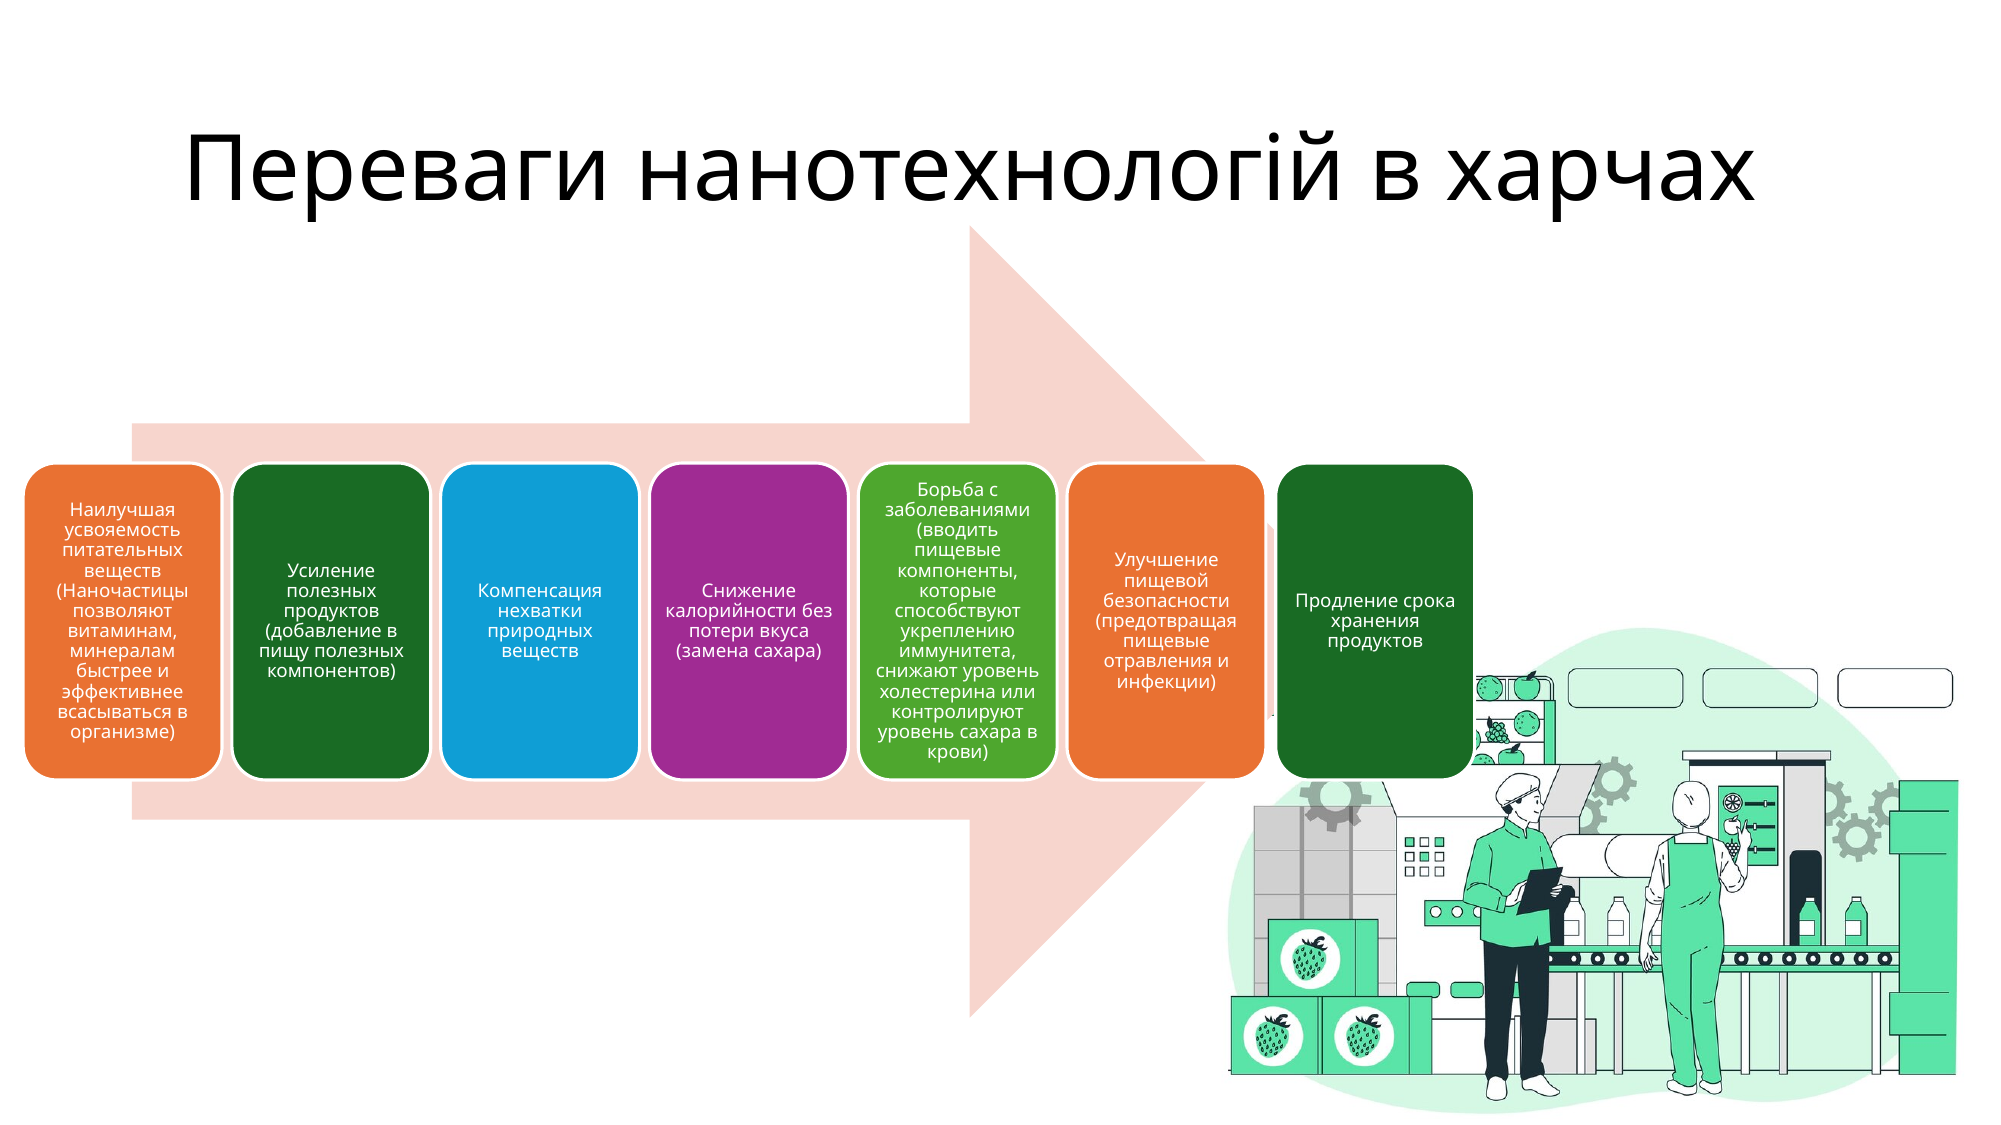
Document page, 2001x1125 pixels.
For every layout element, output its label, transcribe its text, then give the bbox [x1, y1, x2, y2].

text_box Борьба с заболеваниями (вводить пищевые компоненты, которые способствуют укреплению иммунитета, снижают уровень холестерина или контролируют уровень сахара в крови) [858, 462, 1058, 780]
text_box [1266, 521, 1275, 722]
text_box Продление срока хранения продуктов [1275, 462, 1475, 780]
text_box Улучшение пищевой безопасности (предотвращая пищевые отравления и инфекции) [1067, 462, 1266, 780]
picture [1209, 621, 1967, 1125]
text_box Компенсация нехватки природных веществ [440, 462, 640, 780]
text_box Снижение калорийности без потери вкуса (замена сахара) [649, 462, 849, 780]
text_box [131, 225, 1208, 1018]
title Переваги нанотехнологій в харчах [167, 62, 1893, 280]
text_box Наилучшая усвояемость питательных веществ (Наночастицы позволяют витаминам, минералам быстрее и эффективнее всасываться в организме) [23, 462, 223, 780]
text_box Усиление полезных продуктов (добавление в пищу полезных компонентов) [231, 462, 431, 780]
